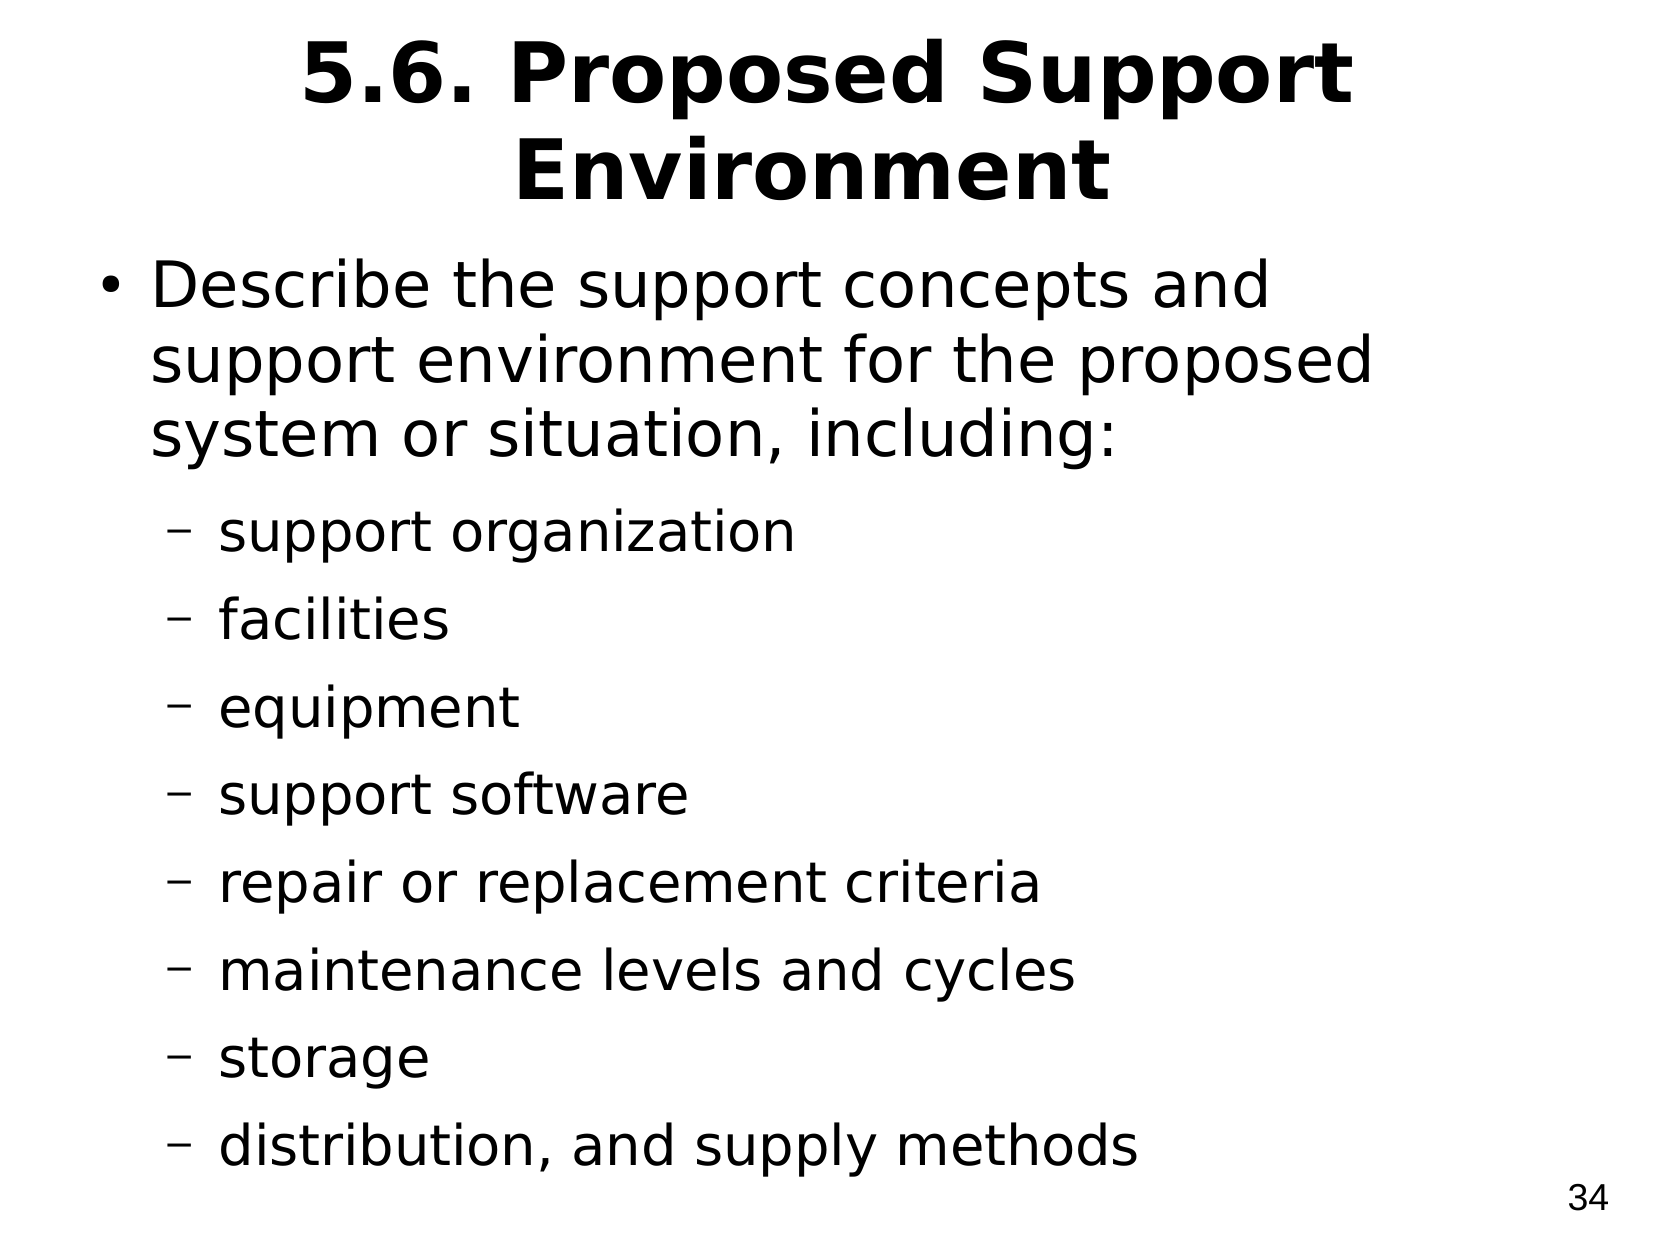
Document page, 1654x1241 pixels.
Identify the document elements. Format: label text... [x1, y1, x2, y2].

list Describe the support concepts and support environment for the proposed system or situation, including: support organization facilities equipment support software repair or replacement criteria maintenance levels and cycles storage distribution, and supply methods [82, 248, 1538, 1186]
title 5.6. Proposed Support Environment [82, 25, 1571, 220]
